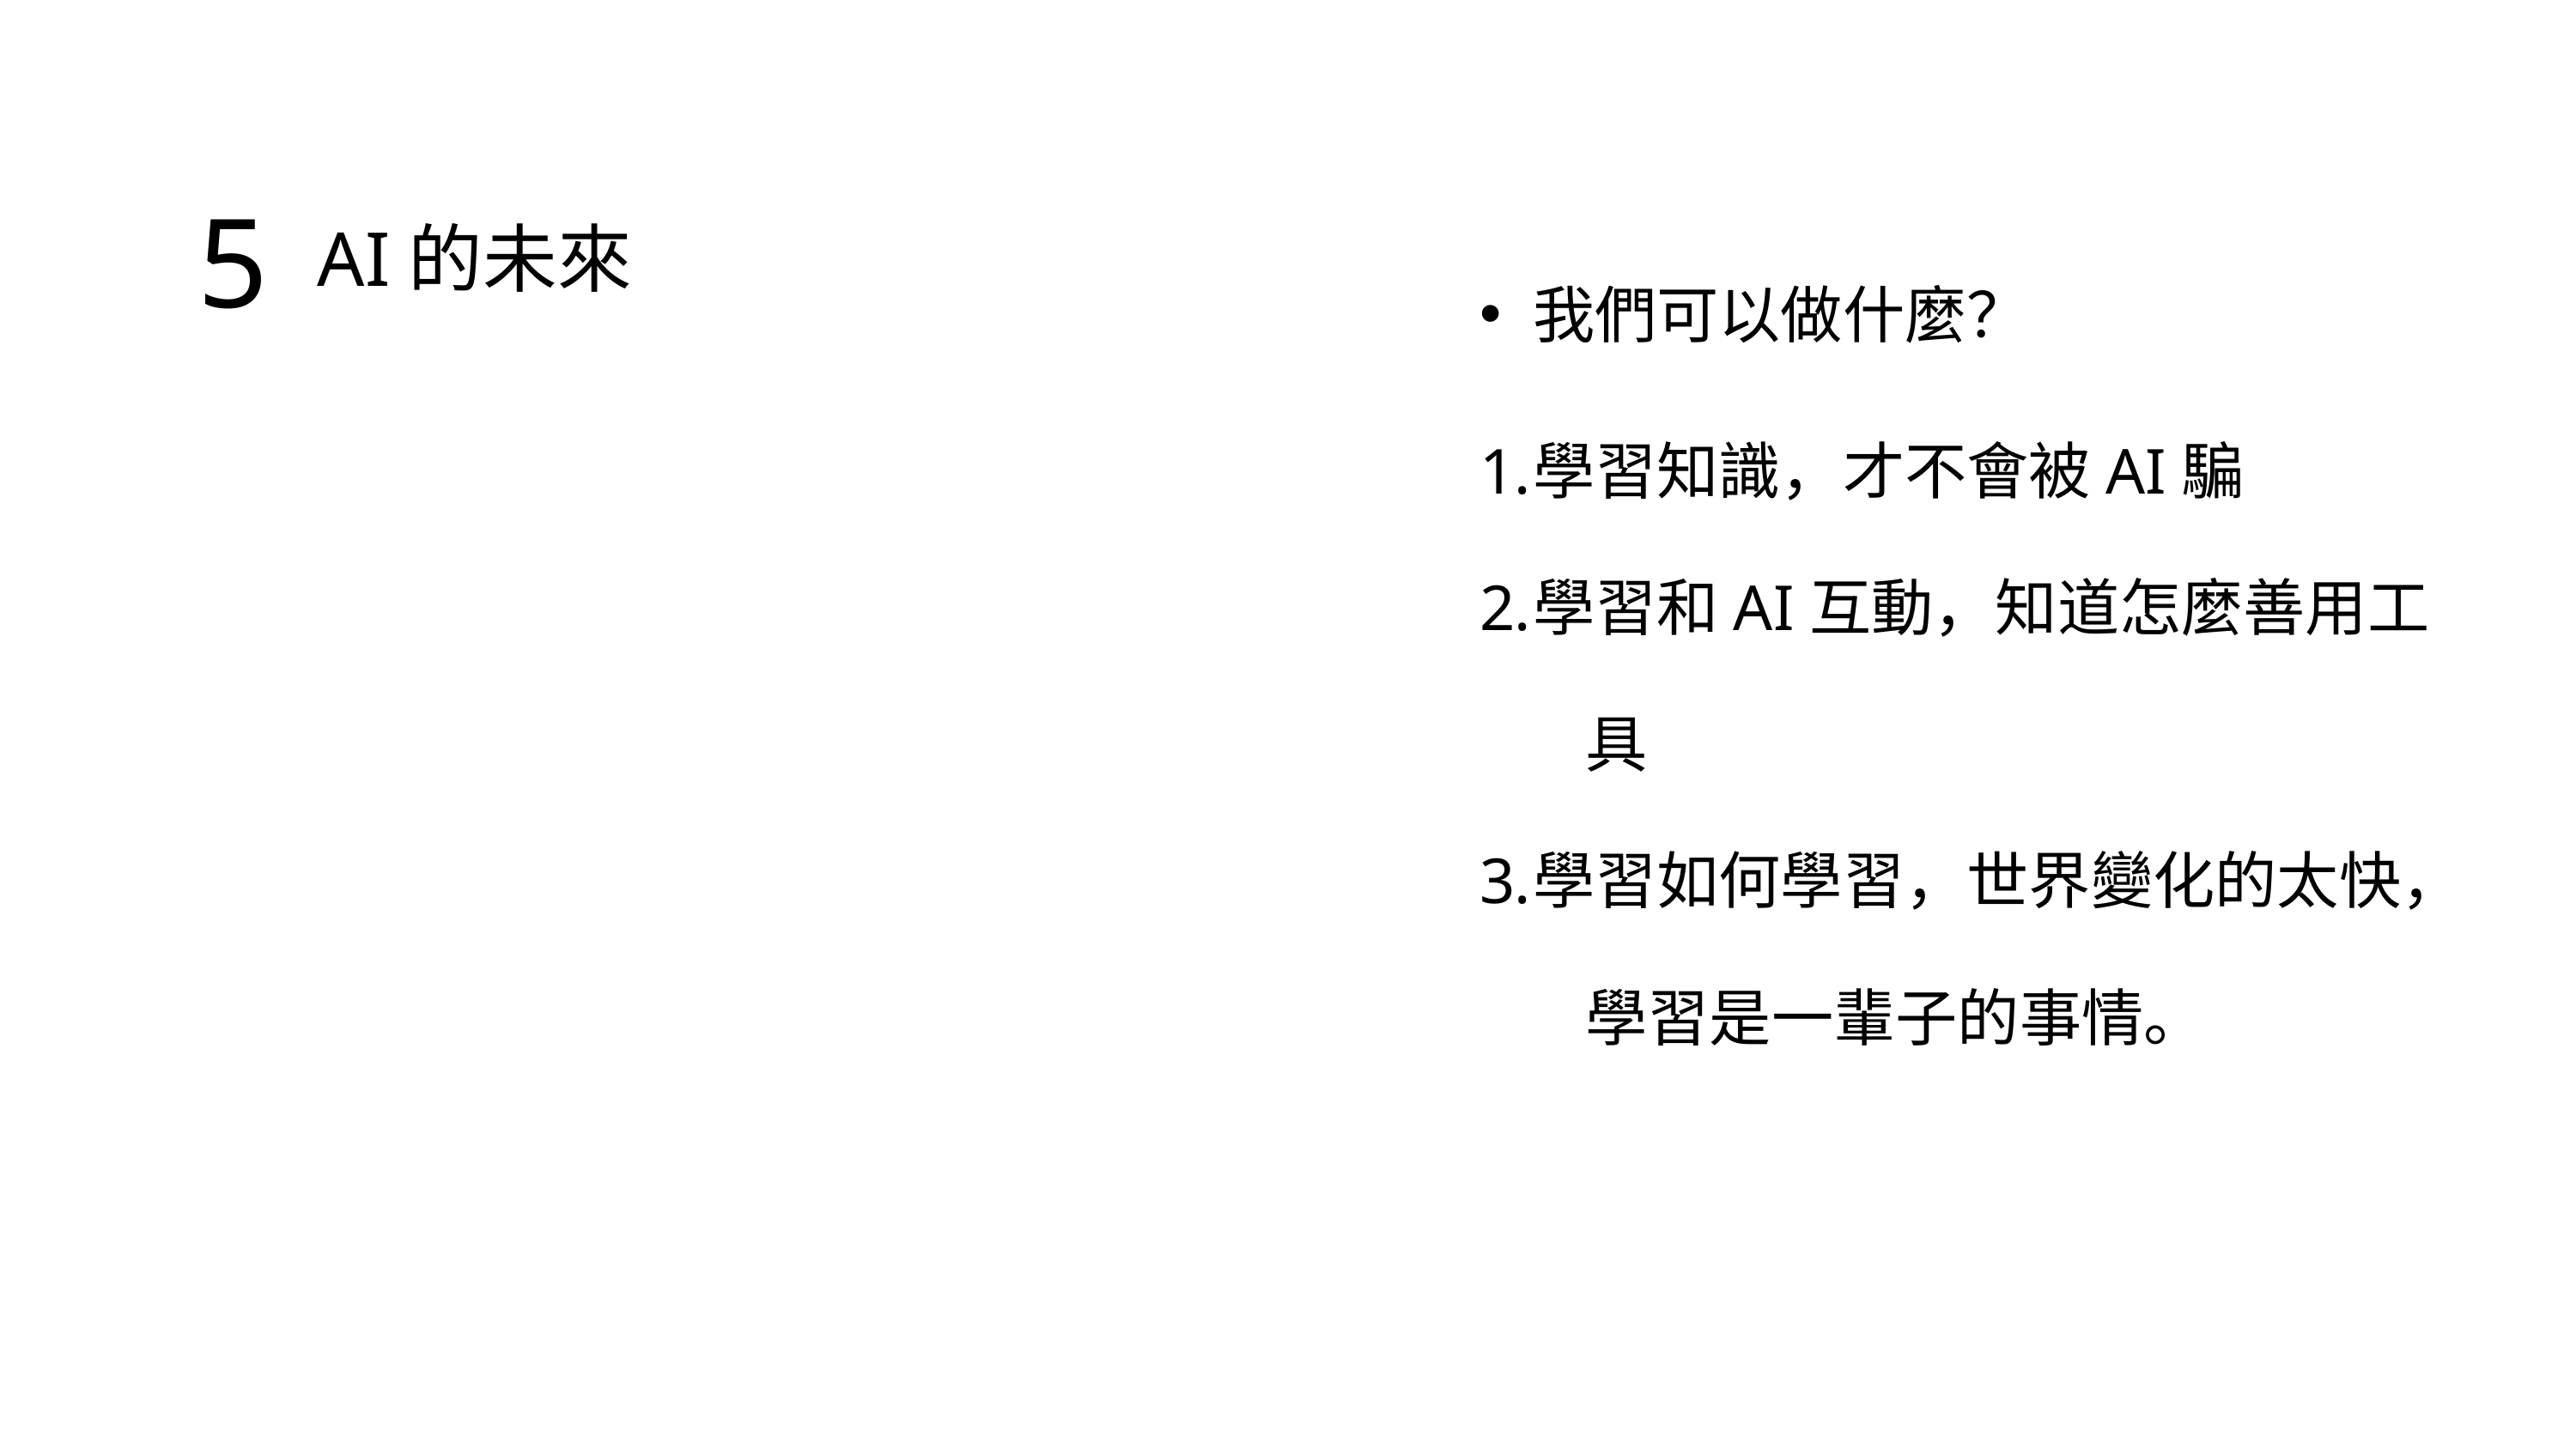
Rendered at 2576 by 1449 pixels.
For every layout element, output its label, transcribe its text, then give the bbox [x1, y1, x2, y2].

text_box AI的未來 [317, 197, 2432, 298]
text_box 學習知識，才不會被AI騙 學習和AI互動，知道怎麼善用工具 學習如何學習，世界變化的太快，學習是一輩子的事情。 [1374, 369, 2463, 897]
text_box 5 [197, 159, 253, 327]
text_box 我們可以做什麼？ [1374, 213, 2208, 335]
